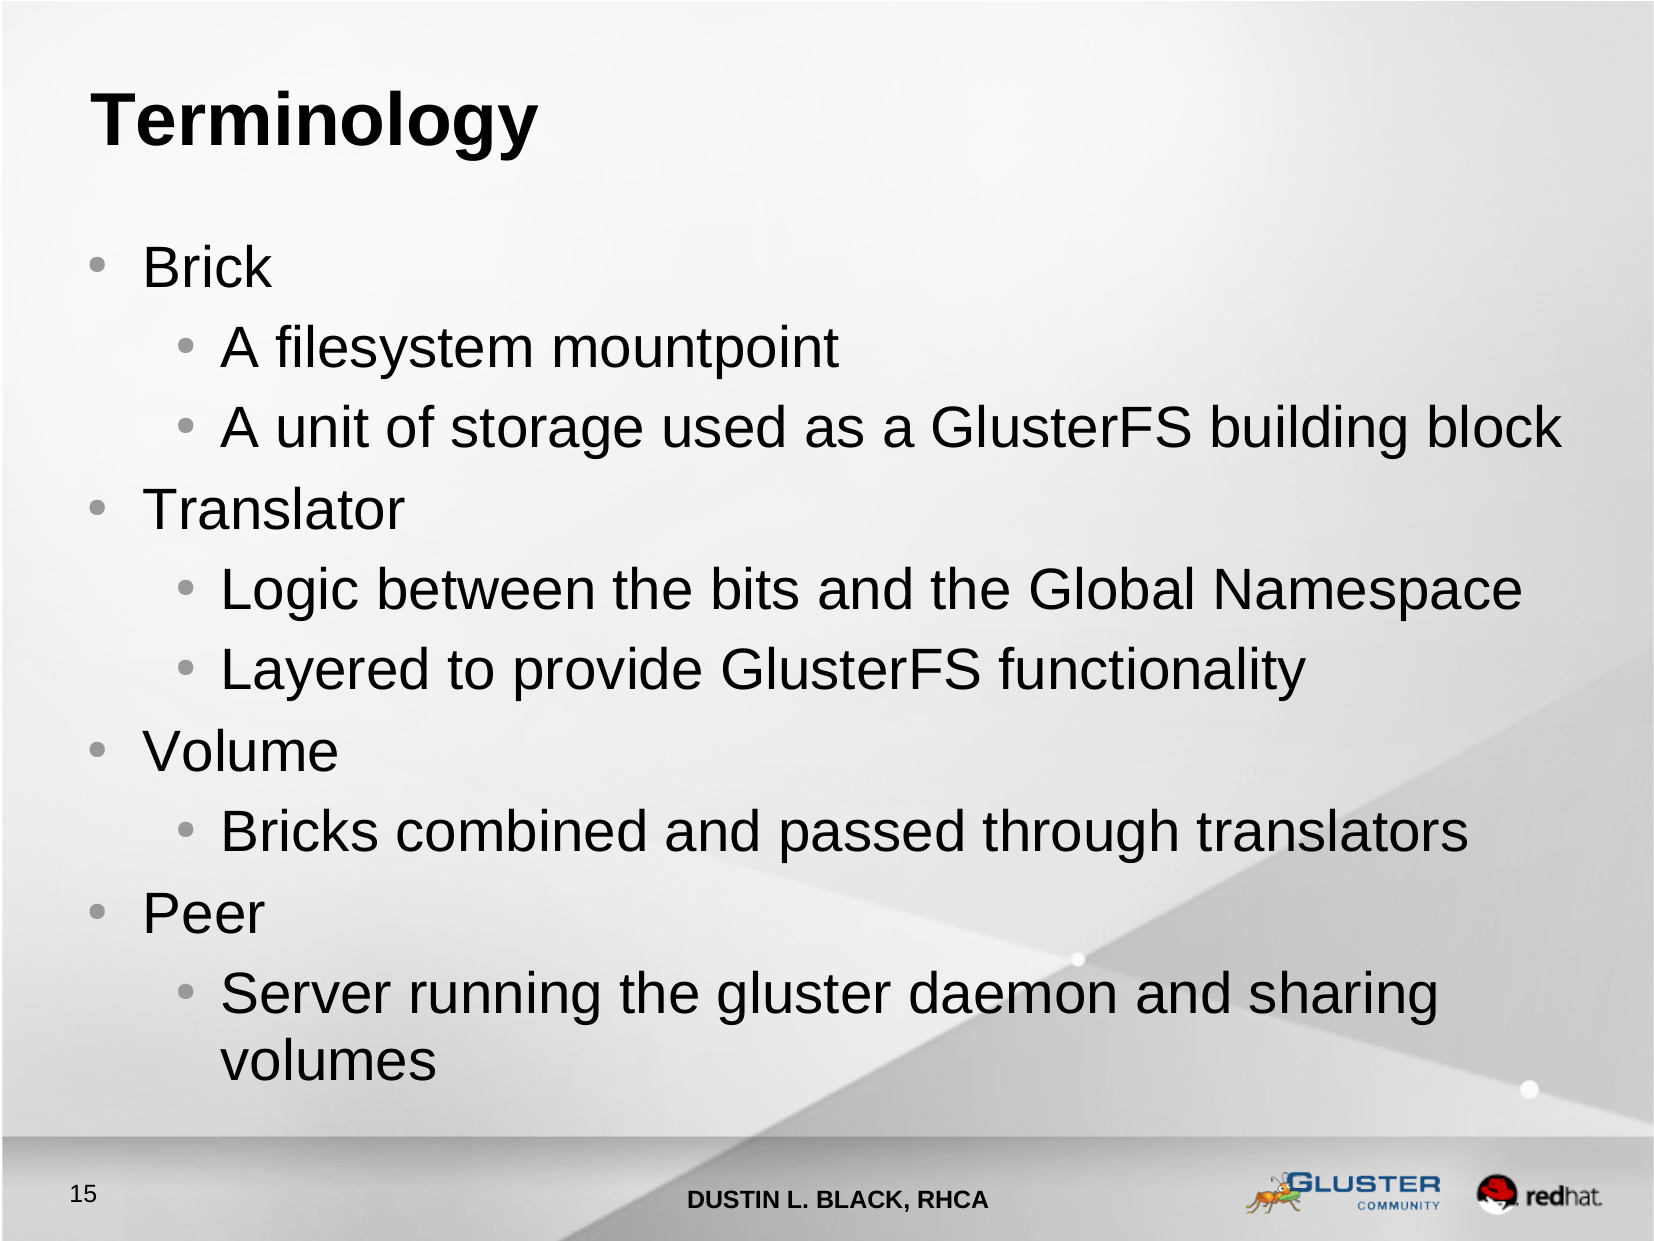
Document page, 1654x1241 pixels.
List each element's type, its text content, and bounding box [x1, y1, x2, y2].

list Brick A filesystem mountpoint A unit of storage used as a GlusterFS building block Translator Logic between the bits and the Global Namespace Layered to provide GlusterFS functionality Volume Bricks combined and passed through translators Peer Server running the gluster daemon and sharing volumes [86, 232, 1576, 1111]
title Terminology [90, 15, 1579, 223]
picture [2, 1, 1654, 1241]
